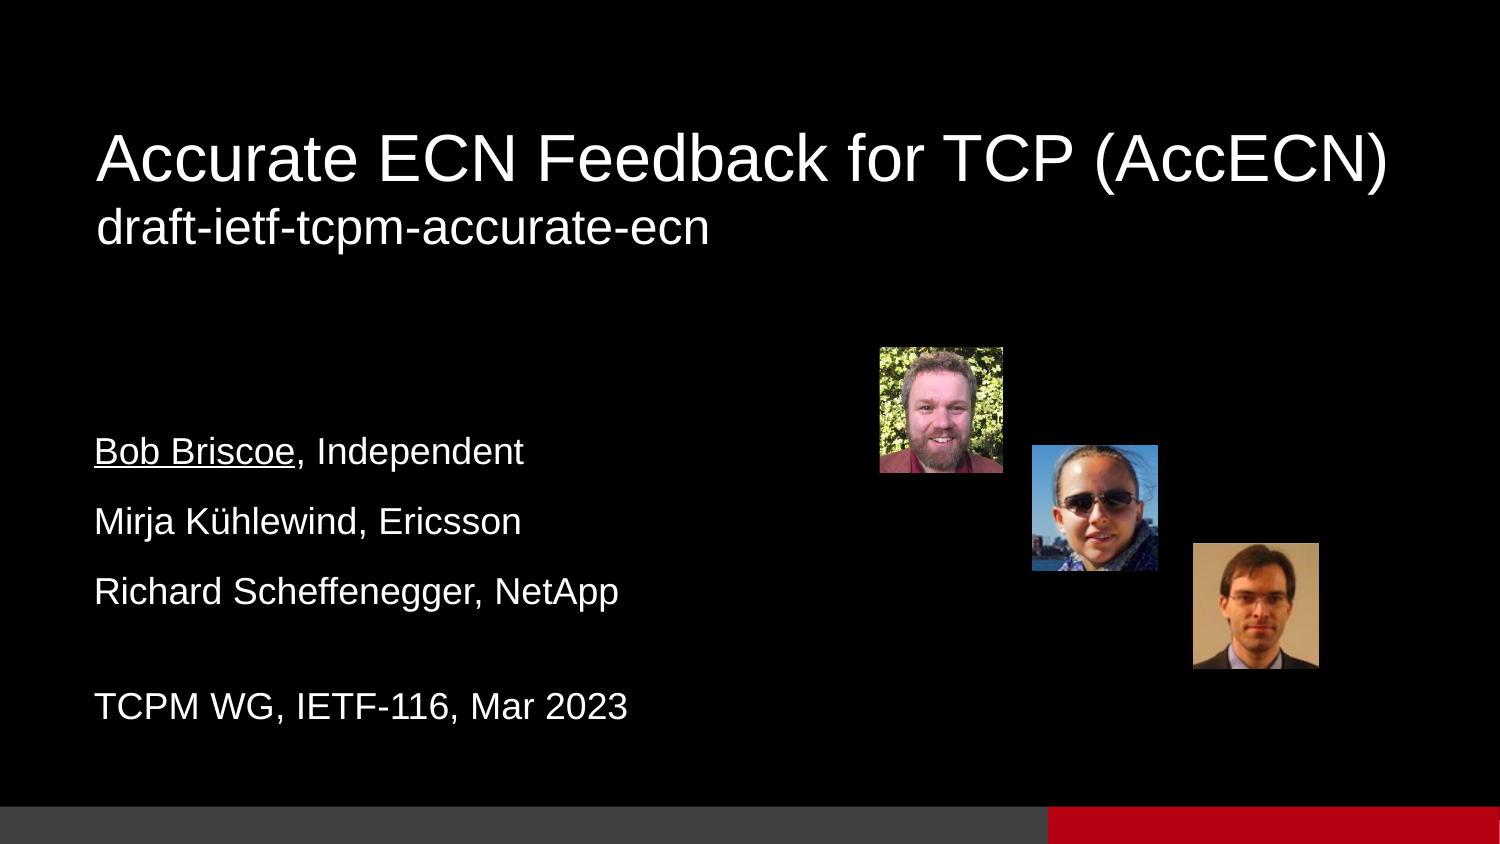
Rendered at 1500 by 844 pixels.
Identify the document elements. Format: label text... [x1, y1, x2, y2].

picture [879, 347, 1003, 473]
picture [1193, 543, 1319, 669]
text_box Bob Briscoe, Independent Mirja Kühlewind, Ericsson Richard Scheffenegger, NetApp TCPM WG, IETF-116, Mar 2023 [78, 419, 1423, 608]
picture [1032, 445, 1158, 571]
text_box Accurate ECN Feedback for TCP (AccECN) draft-ietf-tcpm-accurate-ecn [81, 107, 1453, 233]
